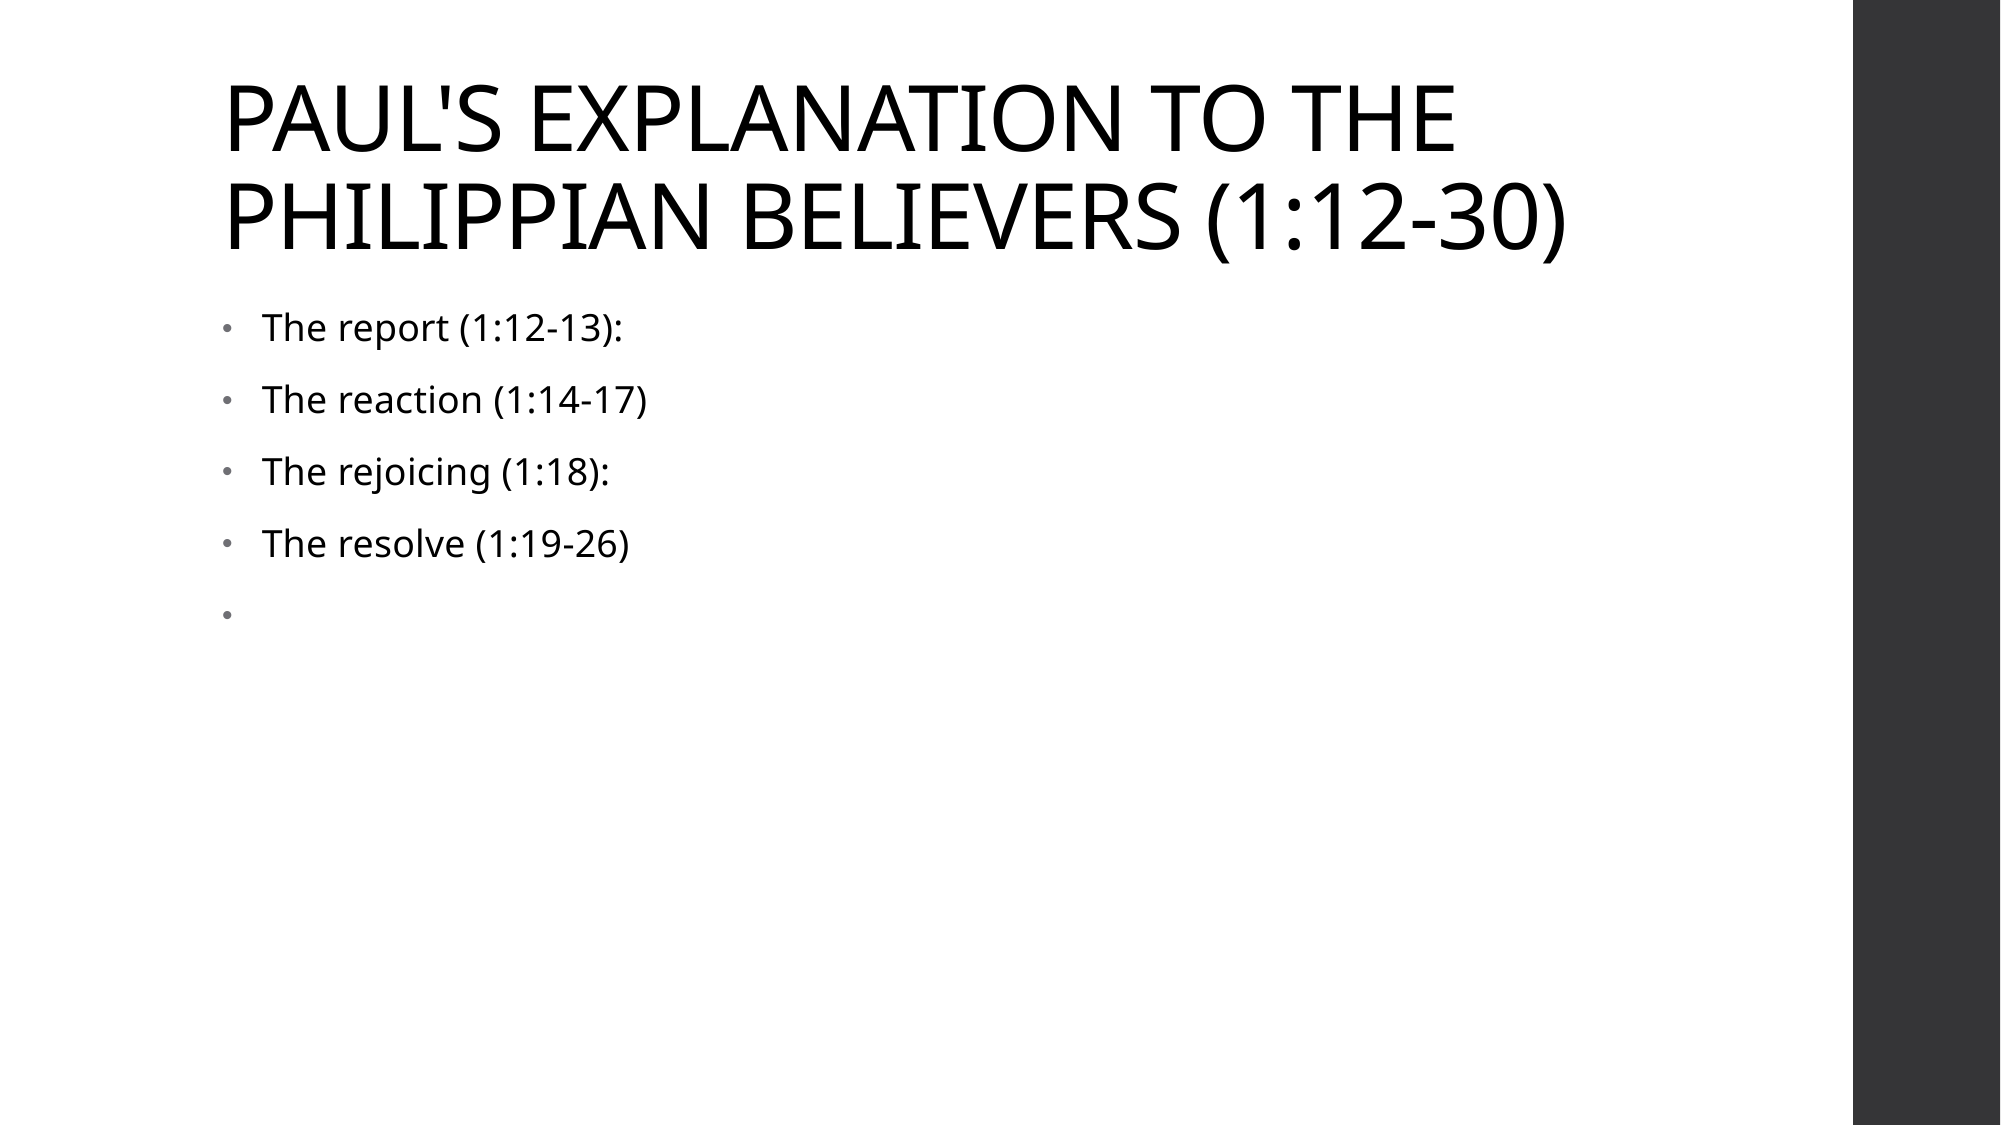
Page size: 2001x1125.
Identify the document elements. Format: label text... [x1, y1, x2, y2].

list The report (1:12-13): The reaction (1:14-17) The rejoicing (1:18): The resolve (1:19-26) [206, 299, 1617, 1014]
title PAUL'S EXPLANATION TO THE PHILIPPIAN BELIEVERS (1:12-30) [206, 60, 1797, 278]
